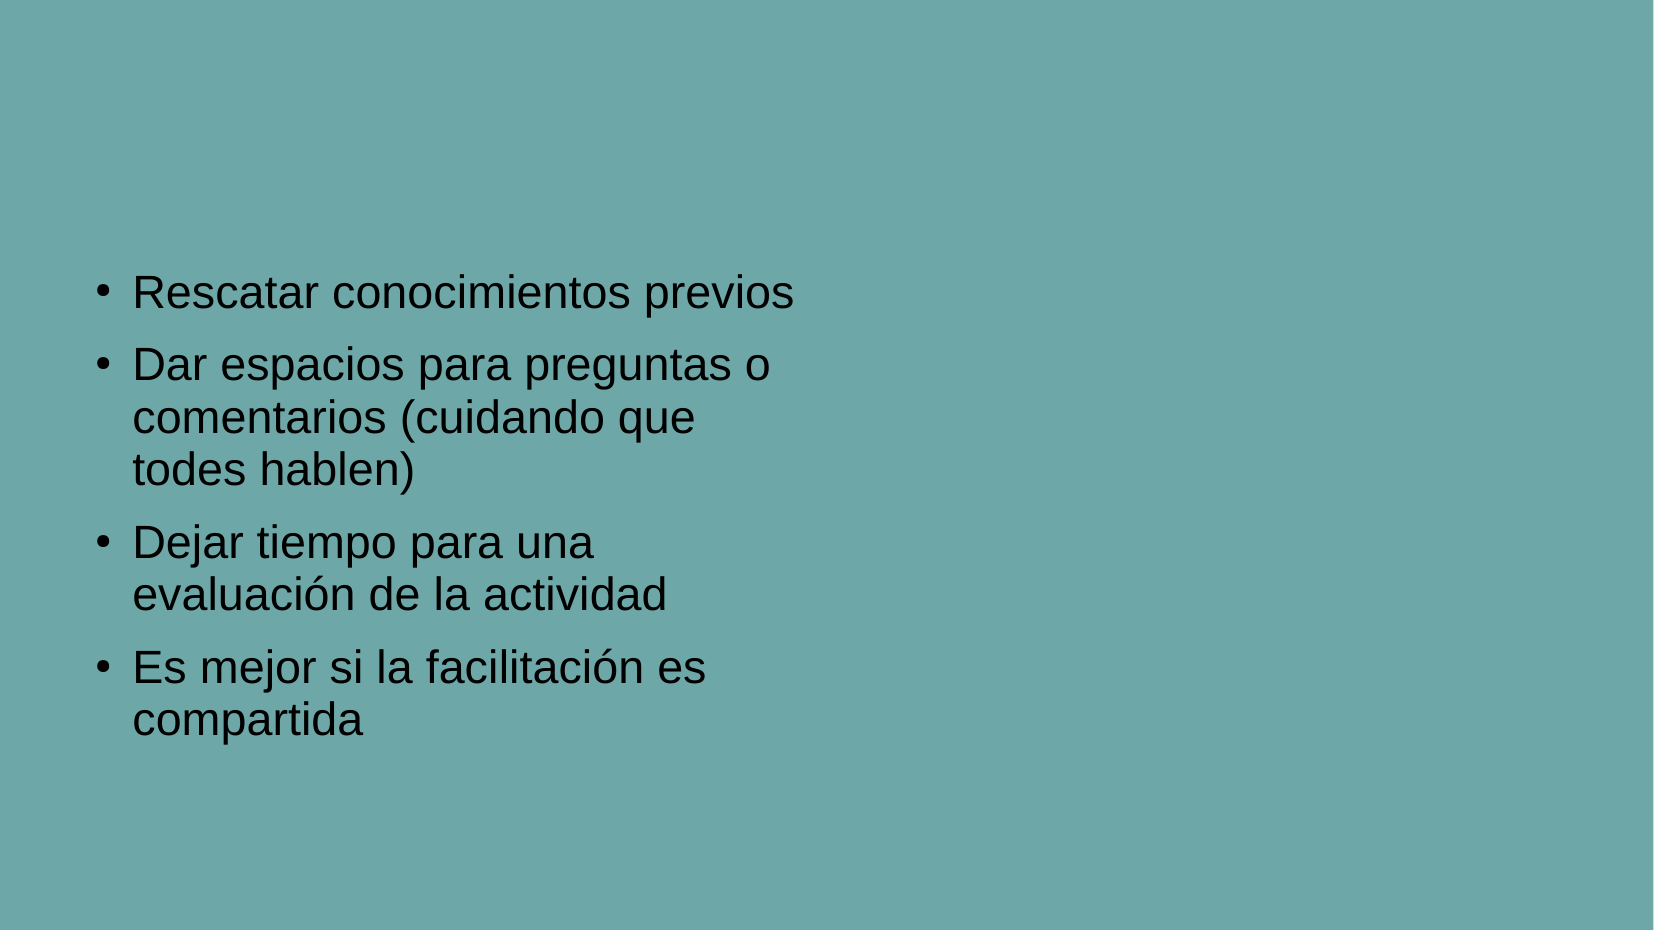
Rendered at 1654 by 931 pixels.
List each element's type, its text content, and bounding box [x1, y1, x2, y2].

list Rescatar conocimientos previos Dar espacios para preguntas o comentarios (cuidando que todes hablen) Dejar tiempo para una evaluación de la actividad Es mejor si la facilitación es compartida [82, 265, 798, 758]
